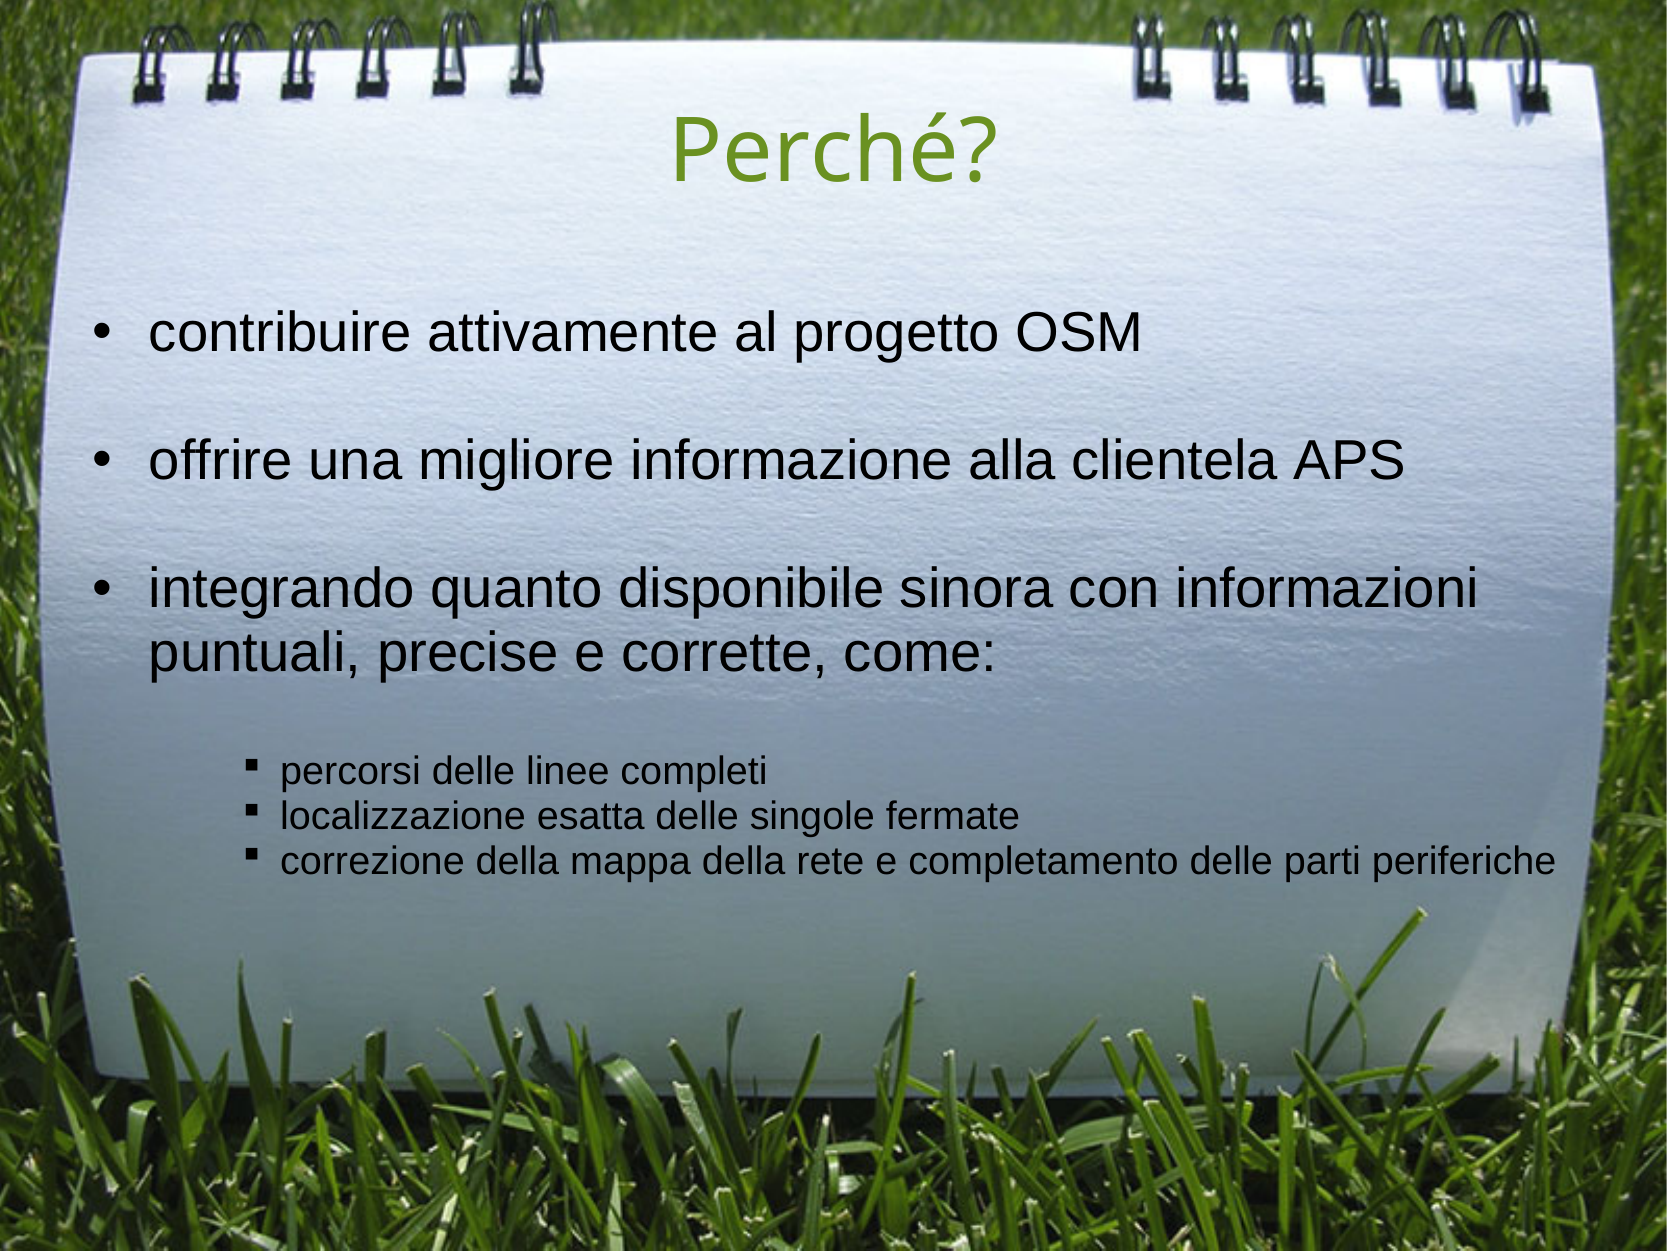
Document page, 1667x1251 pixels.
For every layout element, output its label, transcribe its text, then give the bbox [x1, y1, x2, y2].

list contribuire attivamente al progetto OSM offrire una migliore informazione alla clientela APS integrando quanto disponibile sinora con informazioni puntuali, precise e corrette, come: percorsi delle linee completi localizzazione esatta delle singole fermate correzione della mappa della rete e completamento delle parti periferiche [73, 300, 1593, 1201]
picture [0, 0, 1667, 1251]
title Perché? [40, 99, 1627, 251]
